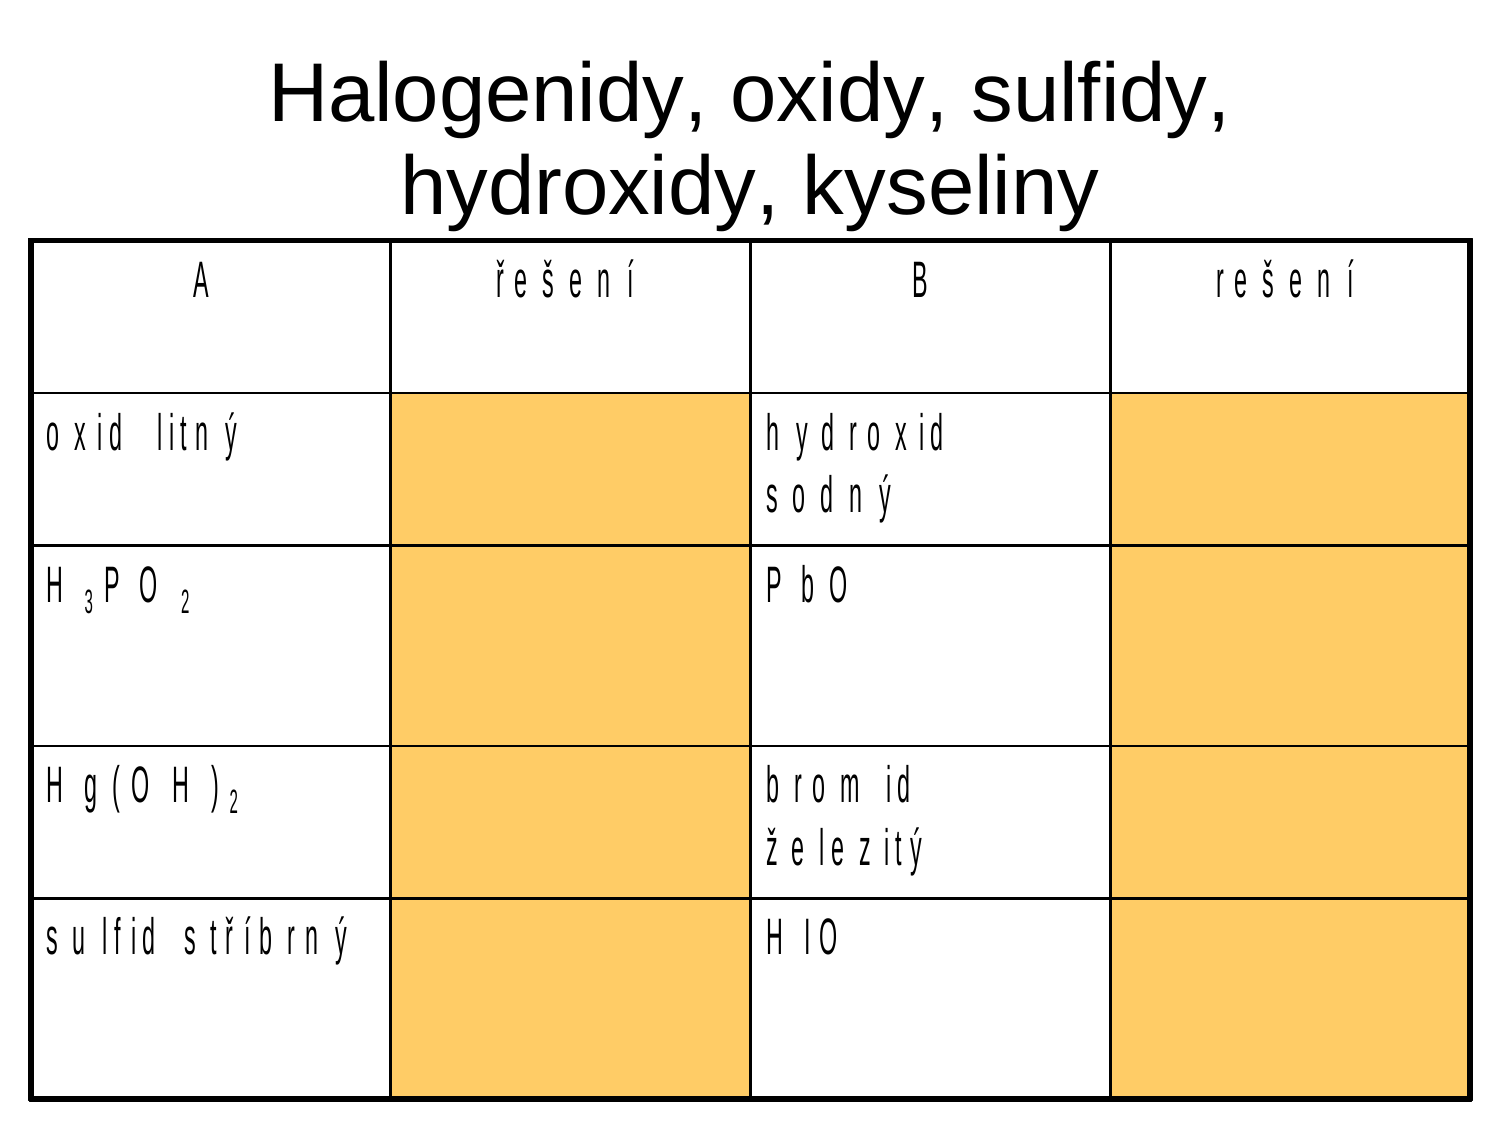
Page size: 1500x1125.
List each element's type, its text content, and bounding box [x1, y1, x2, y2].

title Halogenidy, oxidy, sulfidy, hydroxidy, kyseliny [75, 31, 1426, 220]
picture [10, 220, 1489, 1117]
